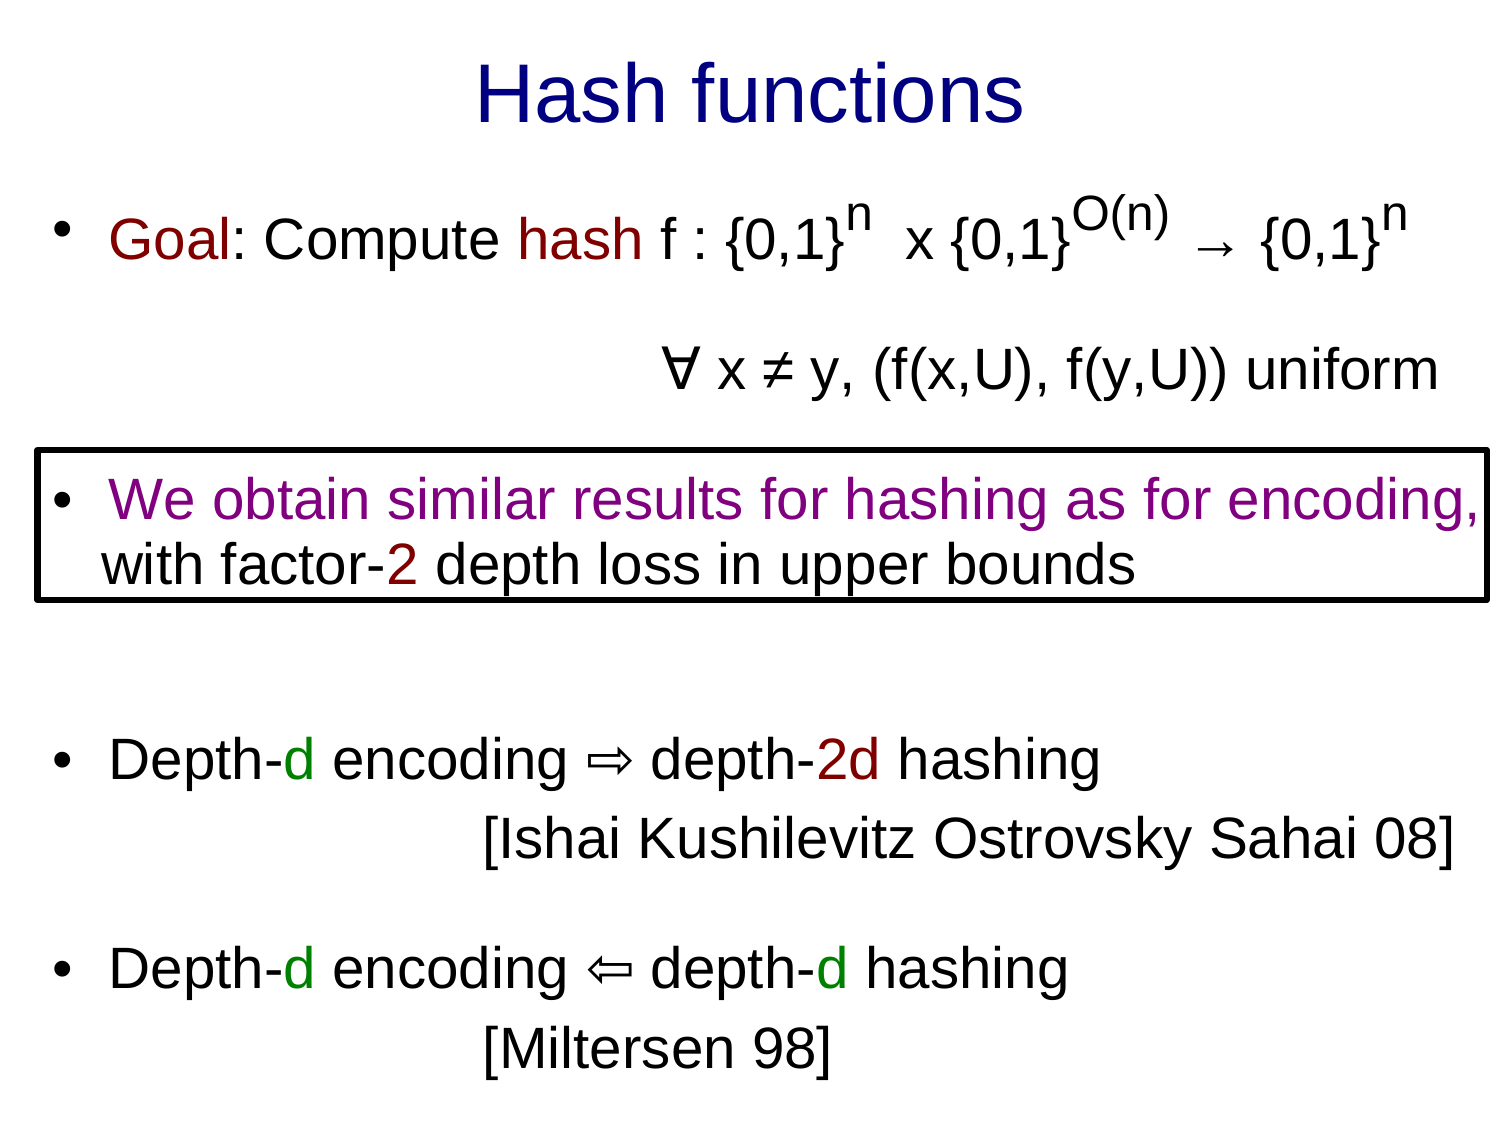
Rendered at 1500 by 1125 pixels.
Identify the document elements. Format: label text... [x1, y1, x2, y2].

title Hash functions [37, 37, 1463, 112]
list Goal: Compute hash f : {0,1}n x {0,1}O(n) → {0,1}n ∀ x ≠ y, (f(x,U), f(y,U)) uniform We obtain similar results for hashing as for encoding, with factor-2 depth loss in upper bounds Depth-d encoding ⇨ depth-2d hashing [Ishai Kushilevitz Ostrovsky Sahai 08] Depth-d encoding ⇦ depth-d hashing [Miltersen 98] [37, 112, 1500, 1125]
list Goal: Compute hash f : {0,1}n x {0,1}O(n) → {0,1}n ∀ x ≠ y, (f(x,U), f(y,U)) uniform We obtain similar results for hashing as for encoding, with factor-2 depth loss in upper bounds Depth-d encoding ⇨ depth-2d hashing [Ishai Kushilevitz Ostrovsky Sahai 08] Depth-d encoding ⇦ depth-d hashing [Miltersen 98] [41, 453, 1484, 597]
